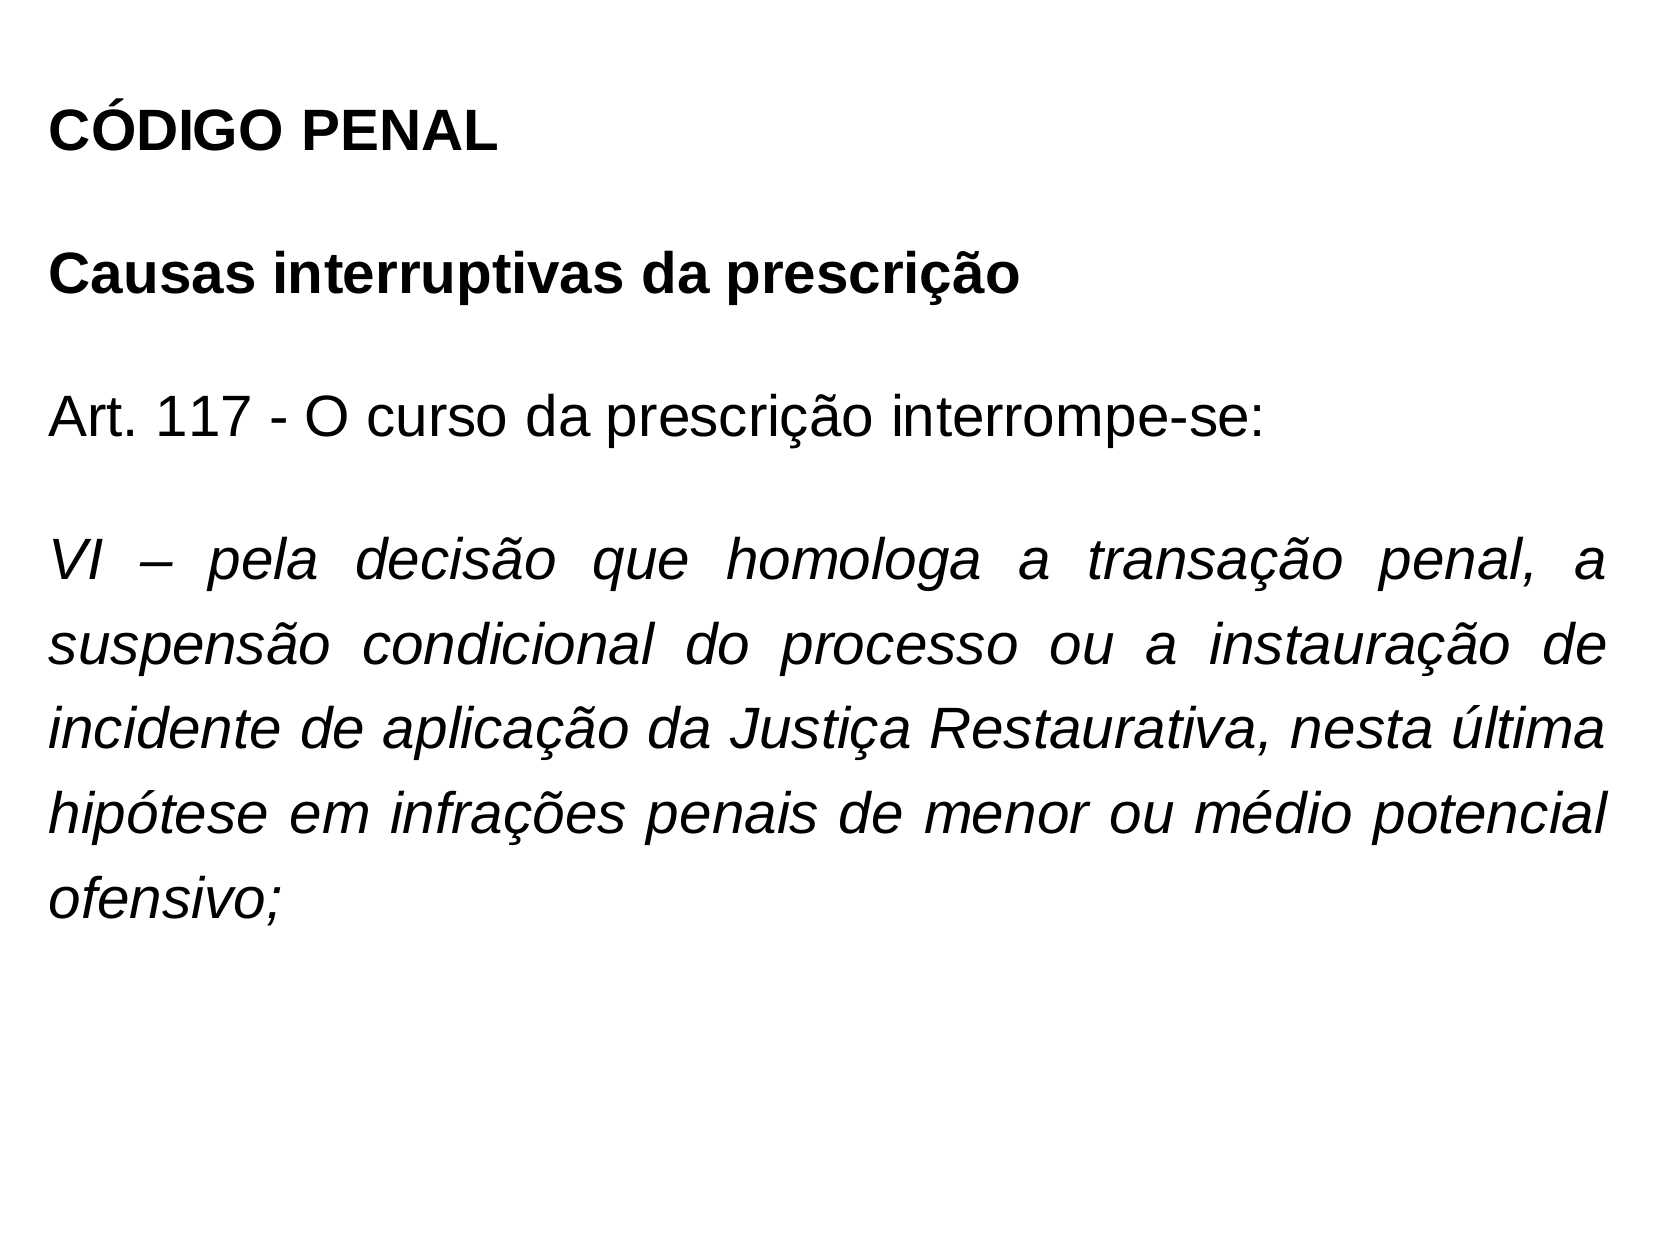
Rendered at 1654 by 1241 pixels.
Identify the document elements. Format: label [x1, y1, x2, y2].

chart [47, 50, 1616, 1221]
